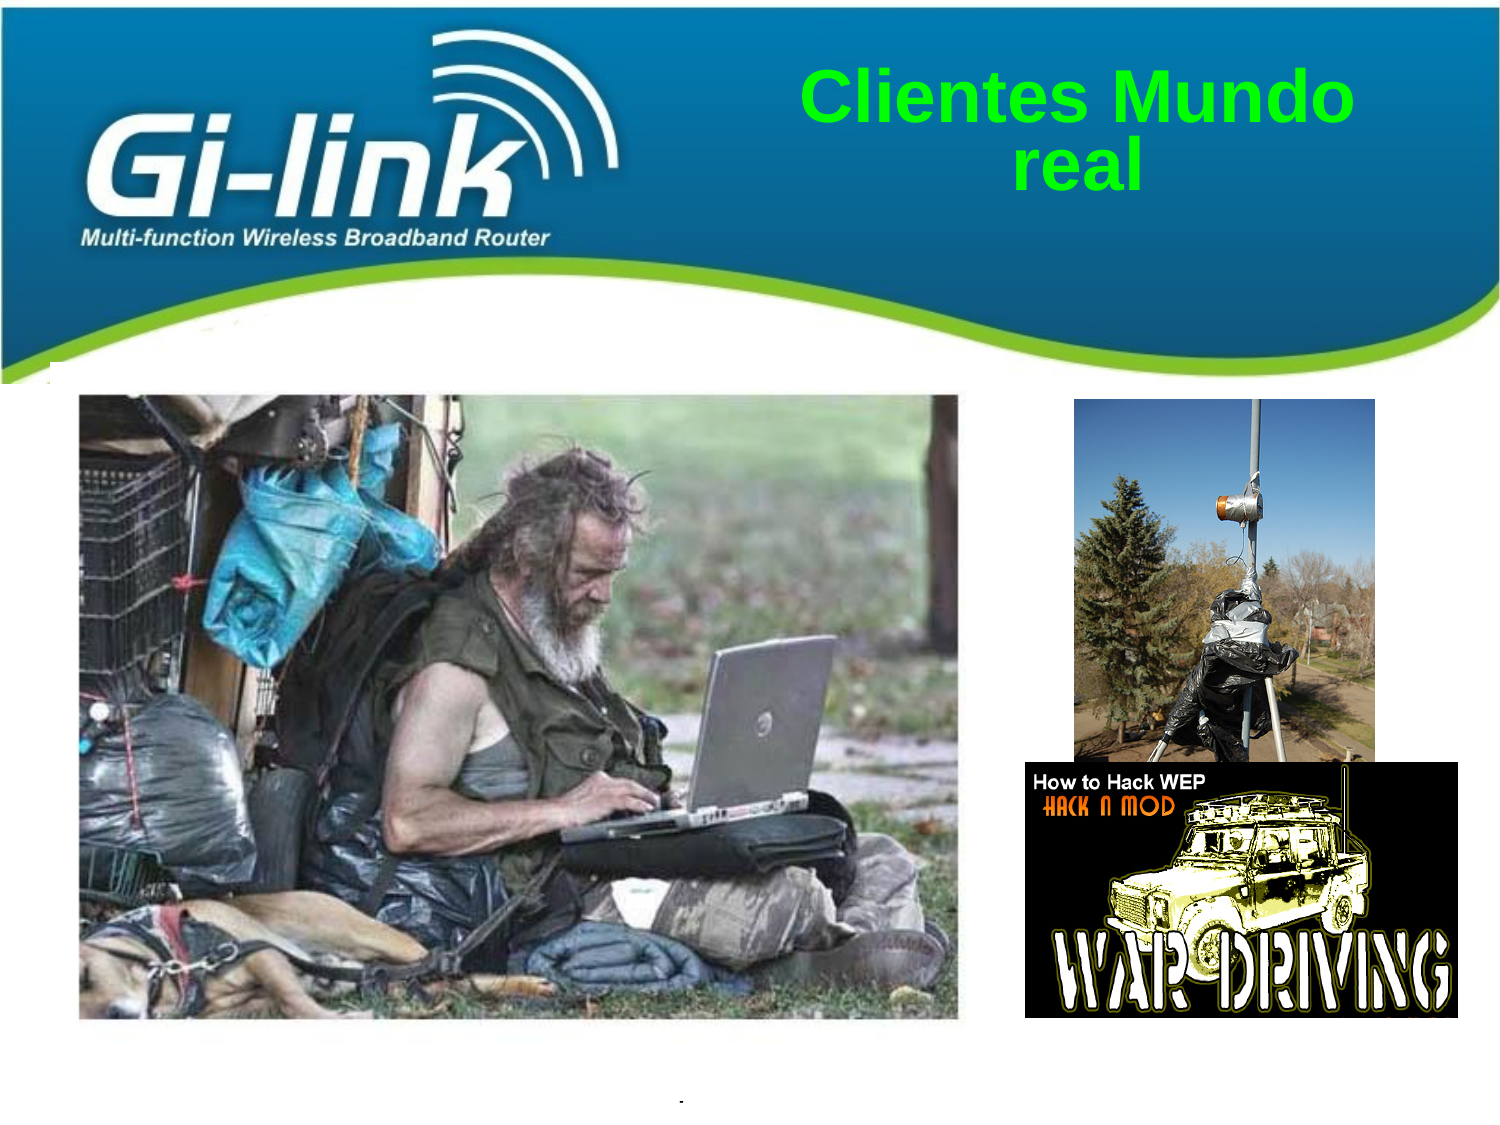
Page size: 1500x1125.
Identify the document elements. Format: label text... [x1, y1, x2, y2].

picture [0, 0, 1500, 1101]
picture [1025, 399, 1458, 1018]
title Clientes Mundo real [737, 44, 1419, 227]
